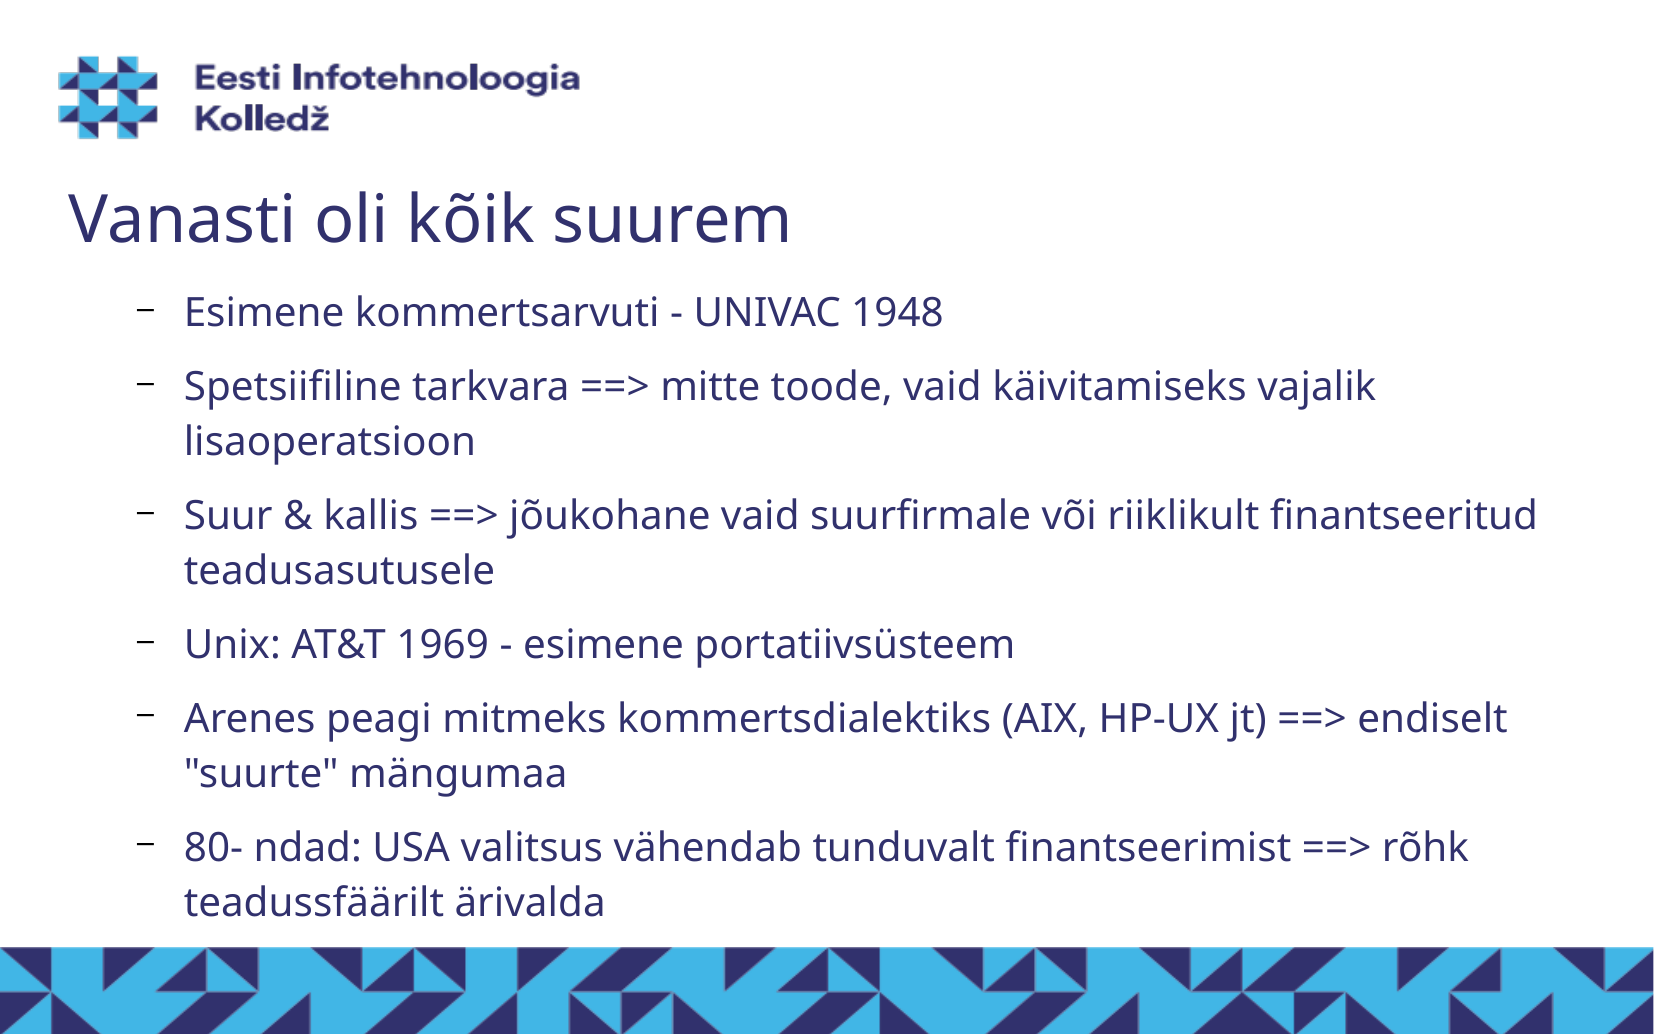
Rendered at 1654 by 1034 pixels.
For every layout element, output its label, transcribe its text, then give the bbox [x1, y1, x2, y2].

title Vanasti oli kõik suurem [68, 147, 1536, 283]
list Esimene kommertsarvuti - UNIVAC 1948 Spetsiifiline tarkvara ==> mitte toode, vaid käivitamiseks vajalik lisaoperatsioon Suur & kallis ==> jõukohane vaid suurfirmale või riiklikult finantseeritud teadusasutusele Unix: AT&T 1969 - esimene portatiivsüsteem Arenes peagi mitmeks kommertsdialektiks (AIX, HP-UX jt) ==> endiselt "suurte" mängumaa 80- ndad: USA valitsus vähendab tunduvalt finantseerimist ==> rõhk teadussfäärilt ärivalda [59, 283, 1595, 936]
